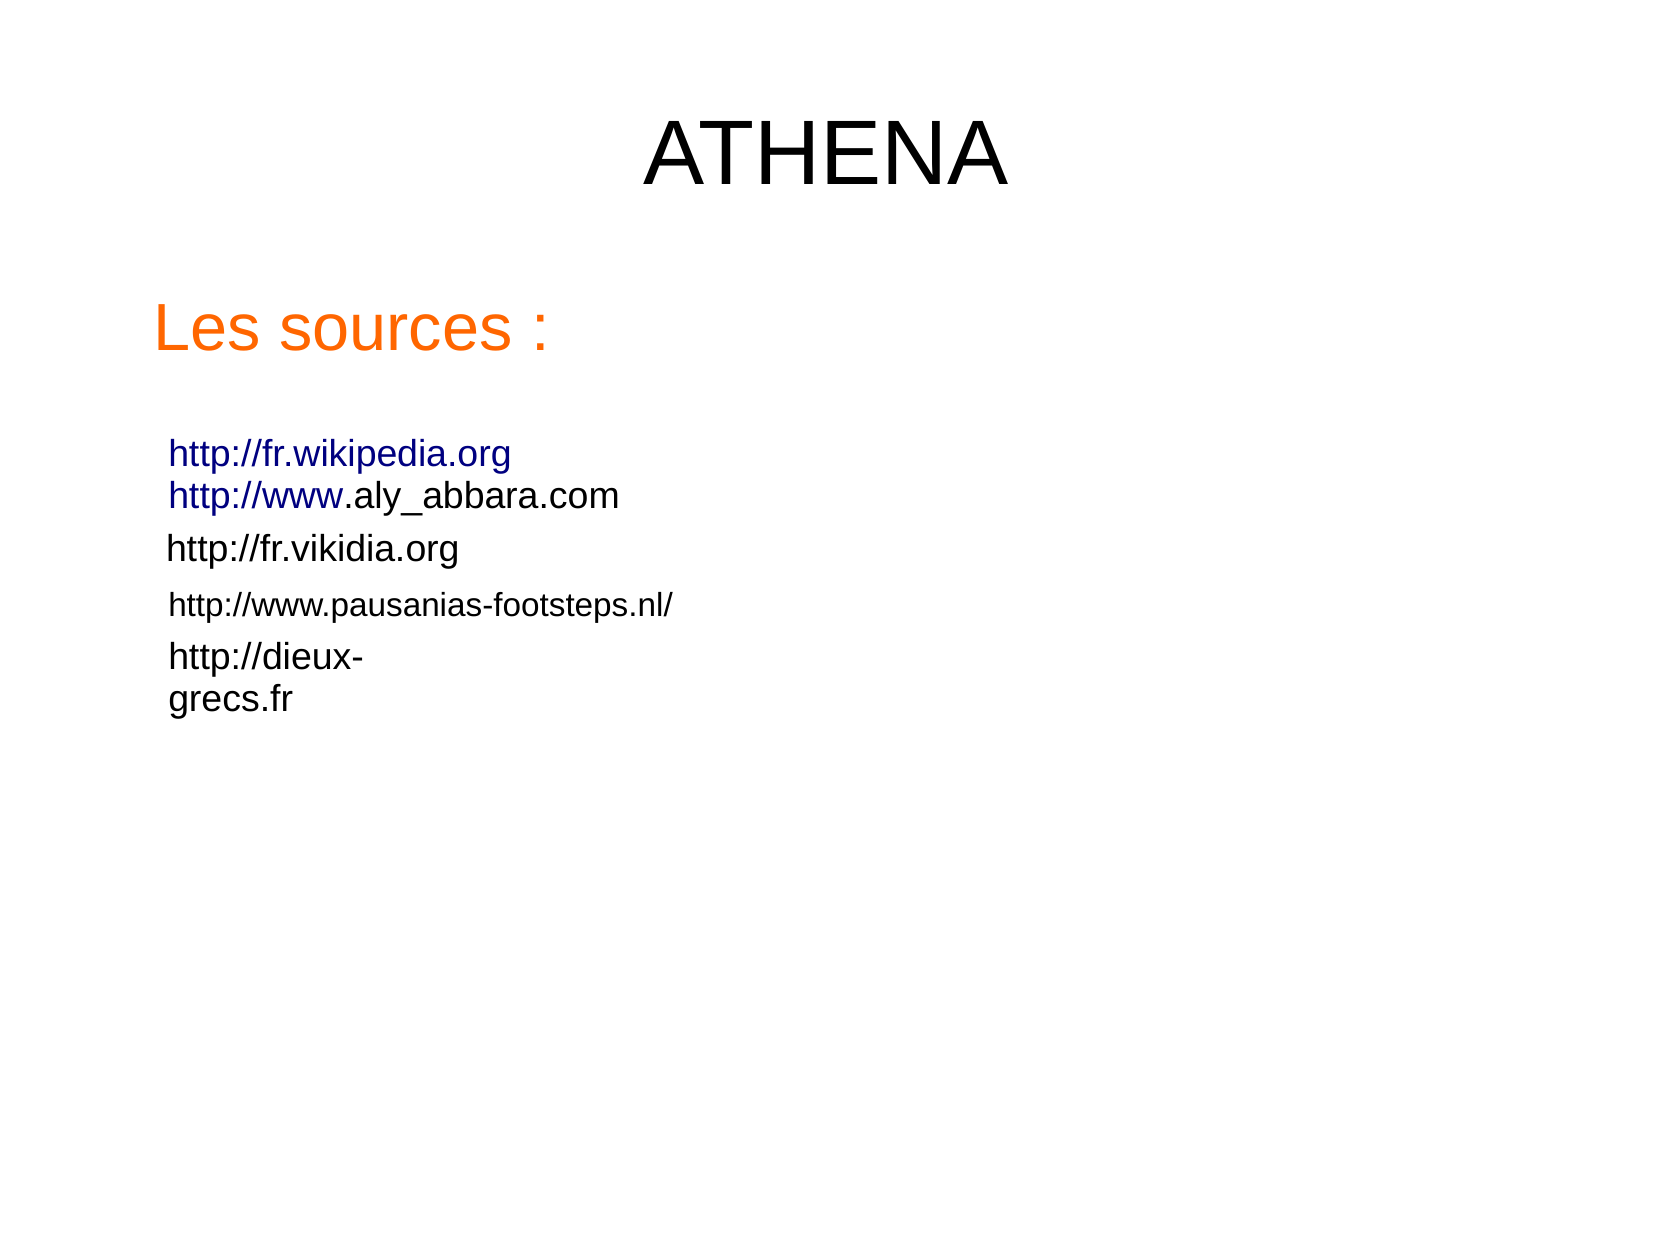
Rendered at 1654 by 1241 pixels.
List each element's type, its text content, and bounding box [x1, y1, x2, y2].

text_box http://dieux-grecs.fr [153, 628, 504, 686]
text_box http://www.pausanias-footsteps.nl/ [153, 578, 1195, 669]
title ATHENA [82, 49, 1571, 257]
text_box http://fr.wikipedia.org http://www.aly_abbara.com [153, 425, 867, 578]
list Les sources : [82, 290, 1571, 1109]
text_box http://fr.vikidia.org [151, 519, 815, 577]
